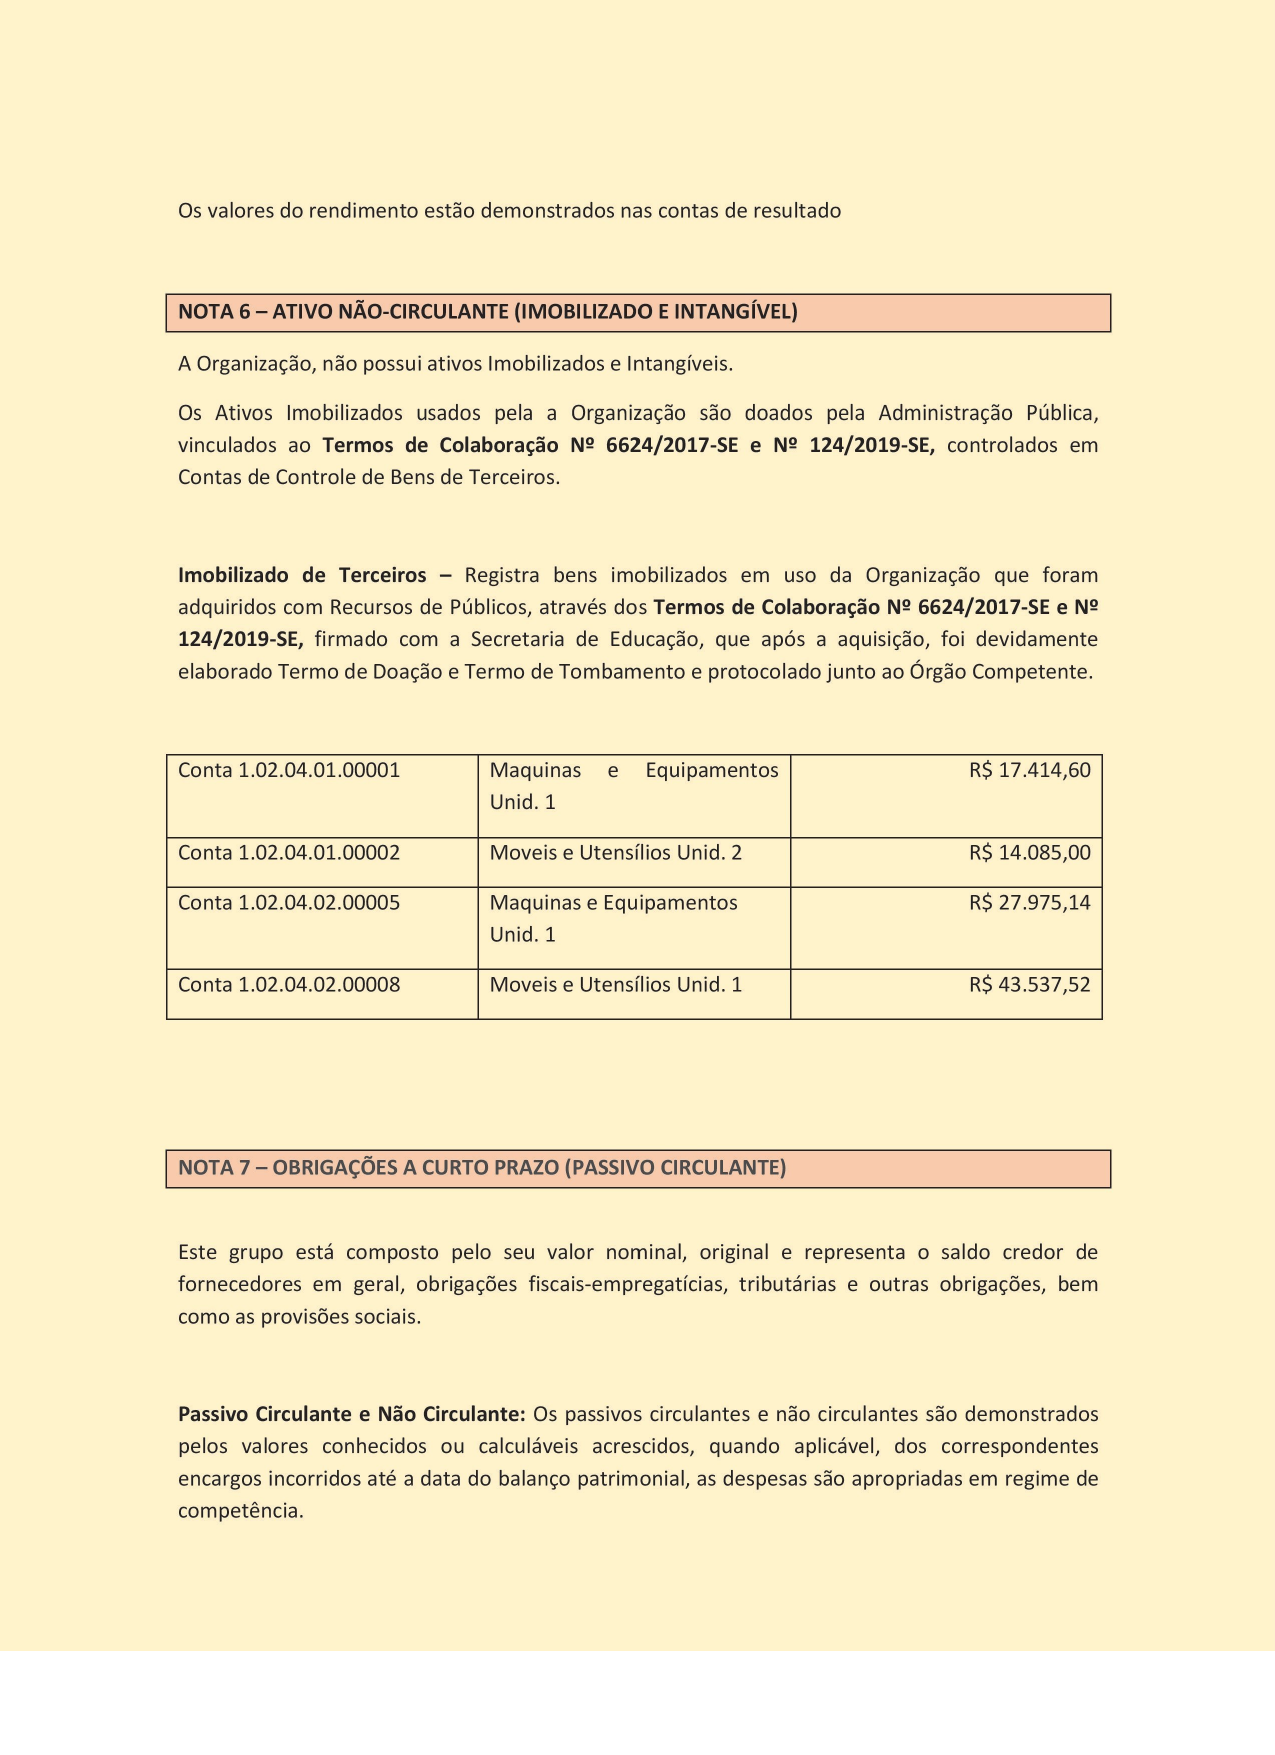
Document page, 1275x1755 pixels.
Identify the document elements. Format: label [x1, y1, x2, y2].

text_box [0, 0, 1275, 1650]
